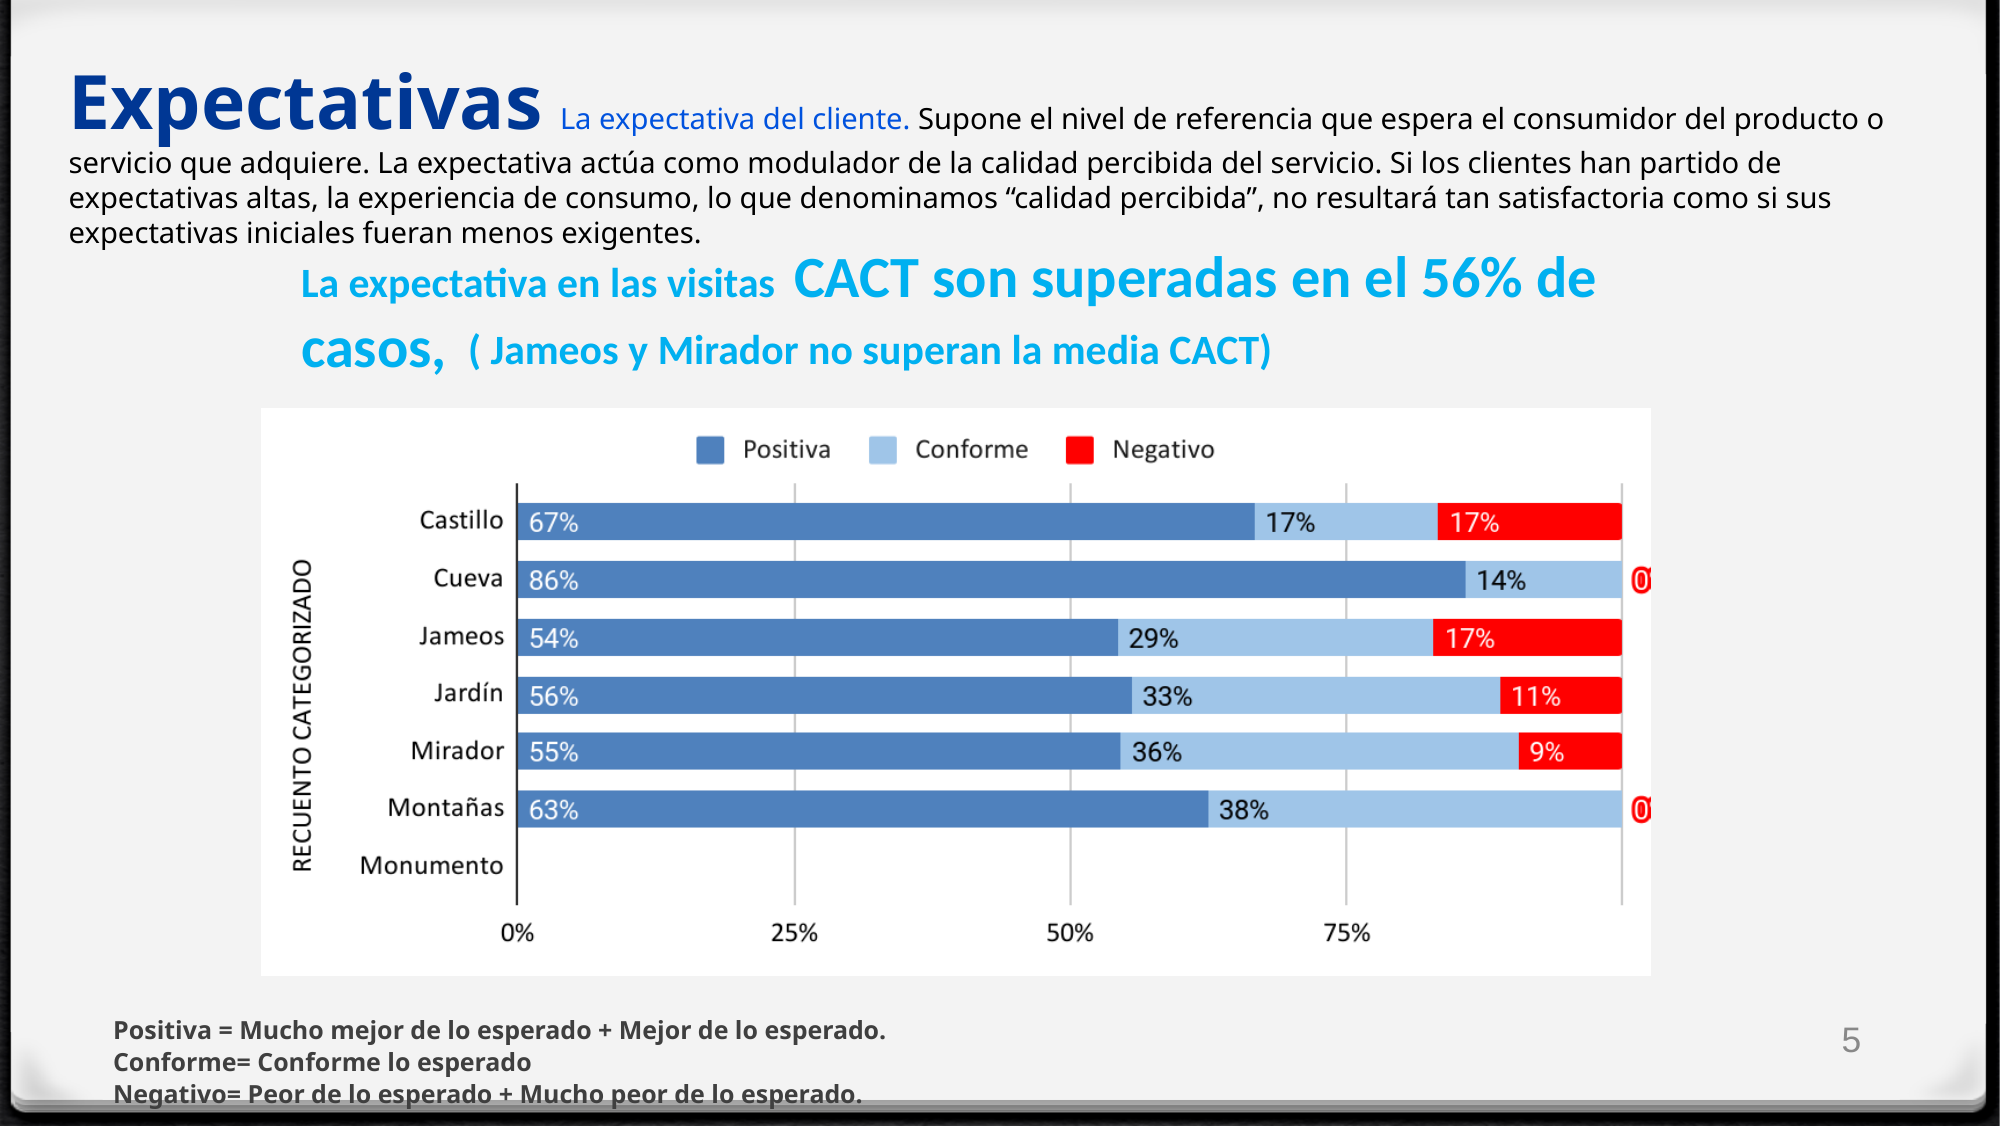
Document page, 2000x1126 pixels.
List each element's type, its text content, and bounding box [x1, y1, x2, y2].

picture [1626, 0, 2000, 315]
text_box Expectativas La expectativa del cliente. Supone el nivel de referencia que espera el consumidor del producto o servicio que adquiere. La expectativa actúa como modulador de la calidad percibida del servicio. Si los clientes han partido de expectativas altas, la experiencia de consumo, lo que denominamos “calidad percibida”, no resultará tan satisfactoria como si sus expectativas iniciales fueran menos exigentes. [50, 0, 1949, 305]
text_box La expectativa en las visitas CACT son superadas en el 56% de casos, [285, 231, 1626, 408]
text_box ( Jameos y Mirador no superan la media CACT) [453, 315, 2000, 398]
text_box Positiva = Mucho mejor de lo esperado + Mejor de lo esperado. Conforme= Conforme lo esperado Negativo= Peor de lo esperado + Mucho peor de lo esperado. [50, 1008, 1887, 1126]
picture [0, 0, 2000, 1126]
